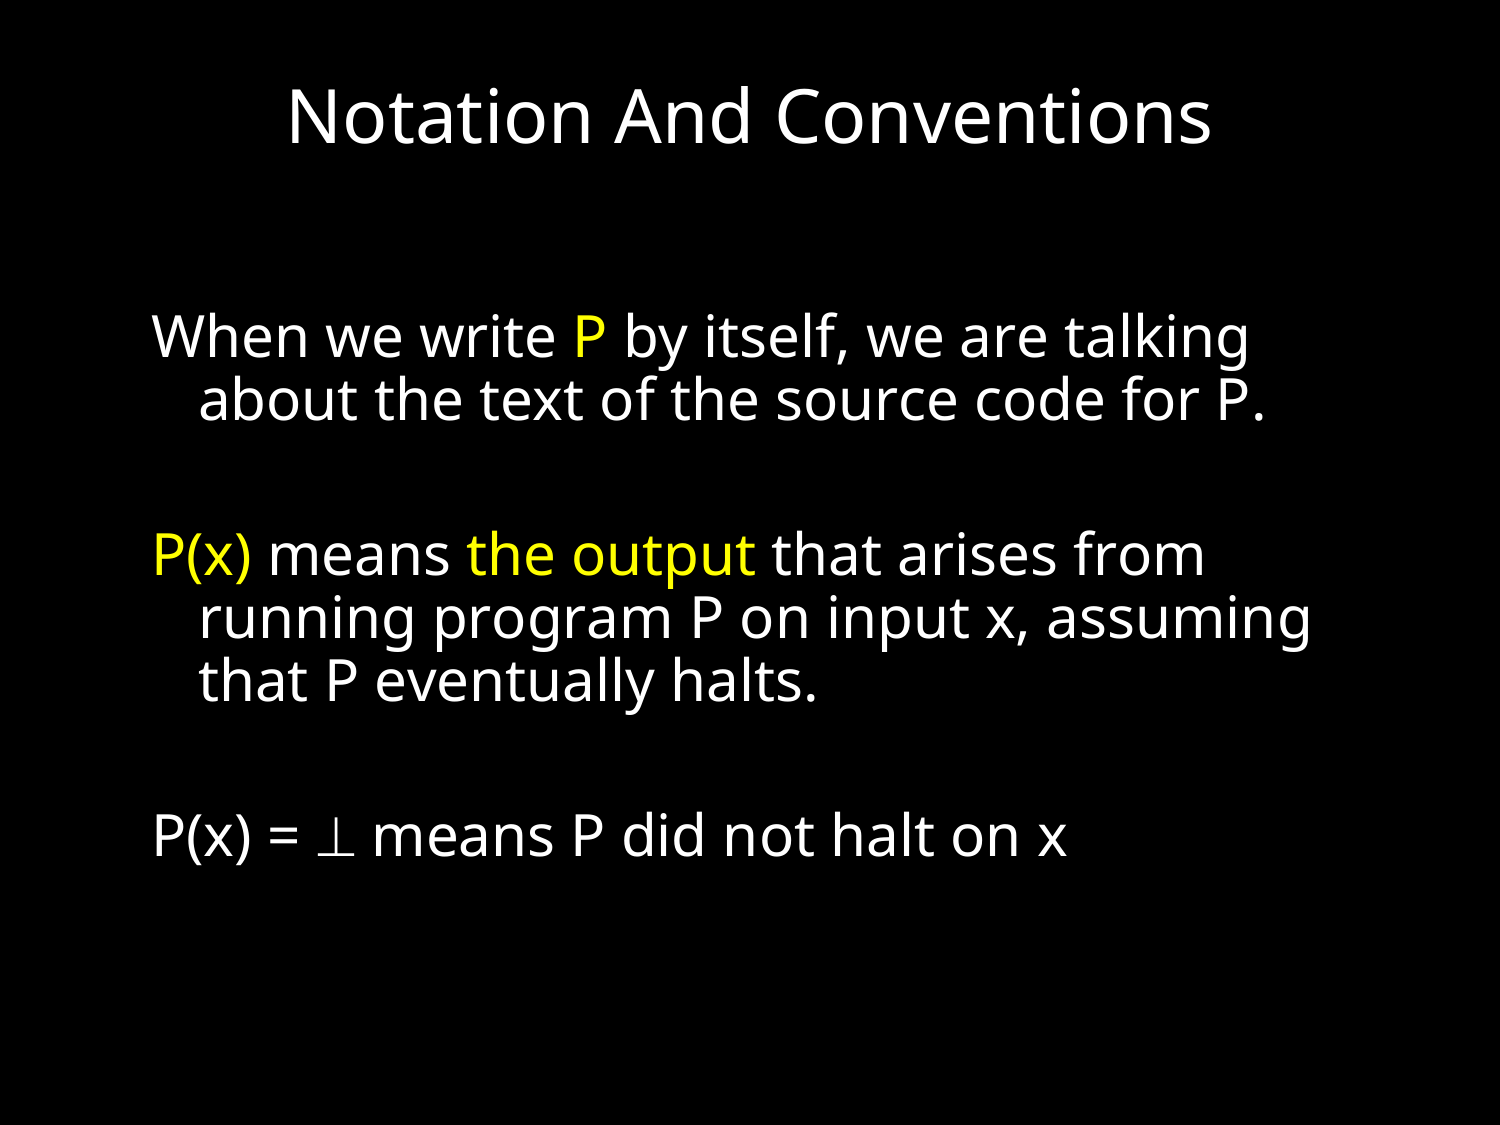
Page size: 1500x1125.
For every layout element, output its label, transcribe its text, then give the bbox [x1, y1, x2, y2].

text_box When we write P by itself, we are talking about the text of the source code for P. P(x) means the output that arises from running program P on input x, assuming that P eventually halts. P(x) = ⊥ means P did not halt on x [116, 299, 1392, 1000]
text_box Notation And Conventions [112, 37, 1388, 190]
